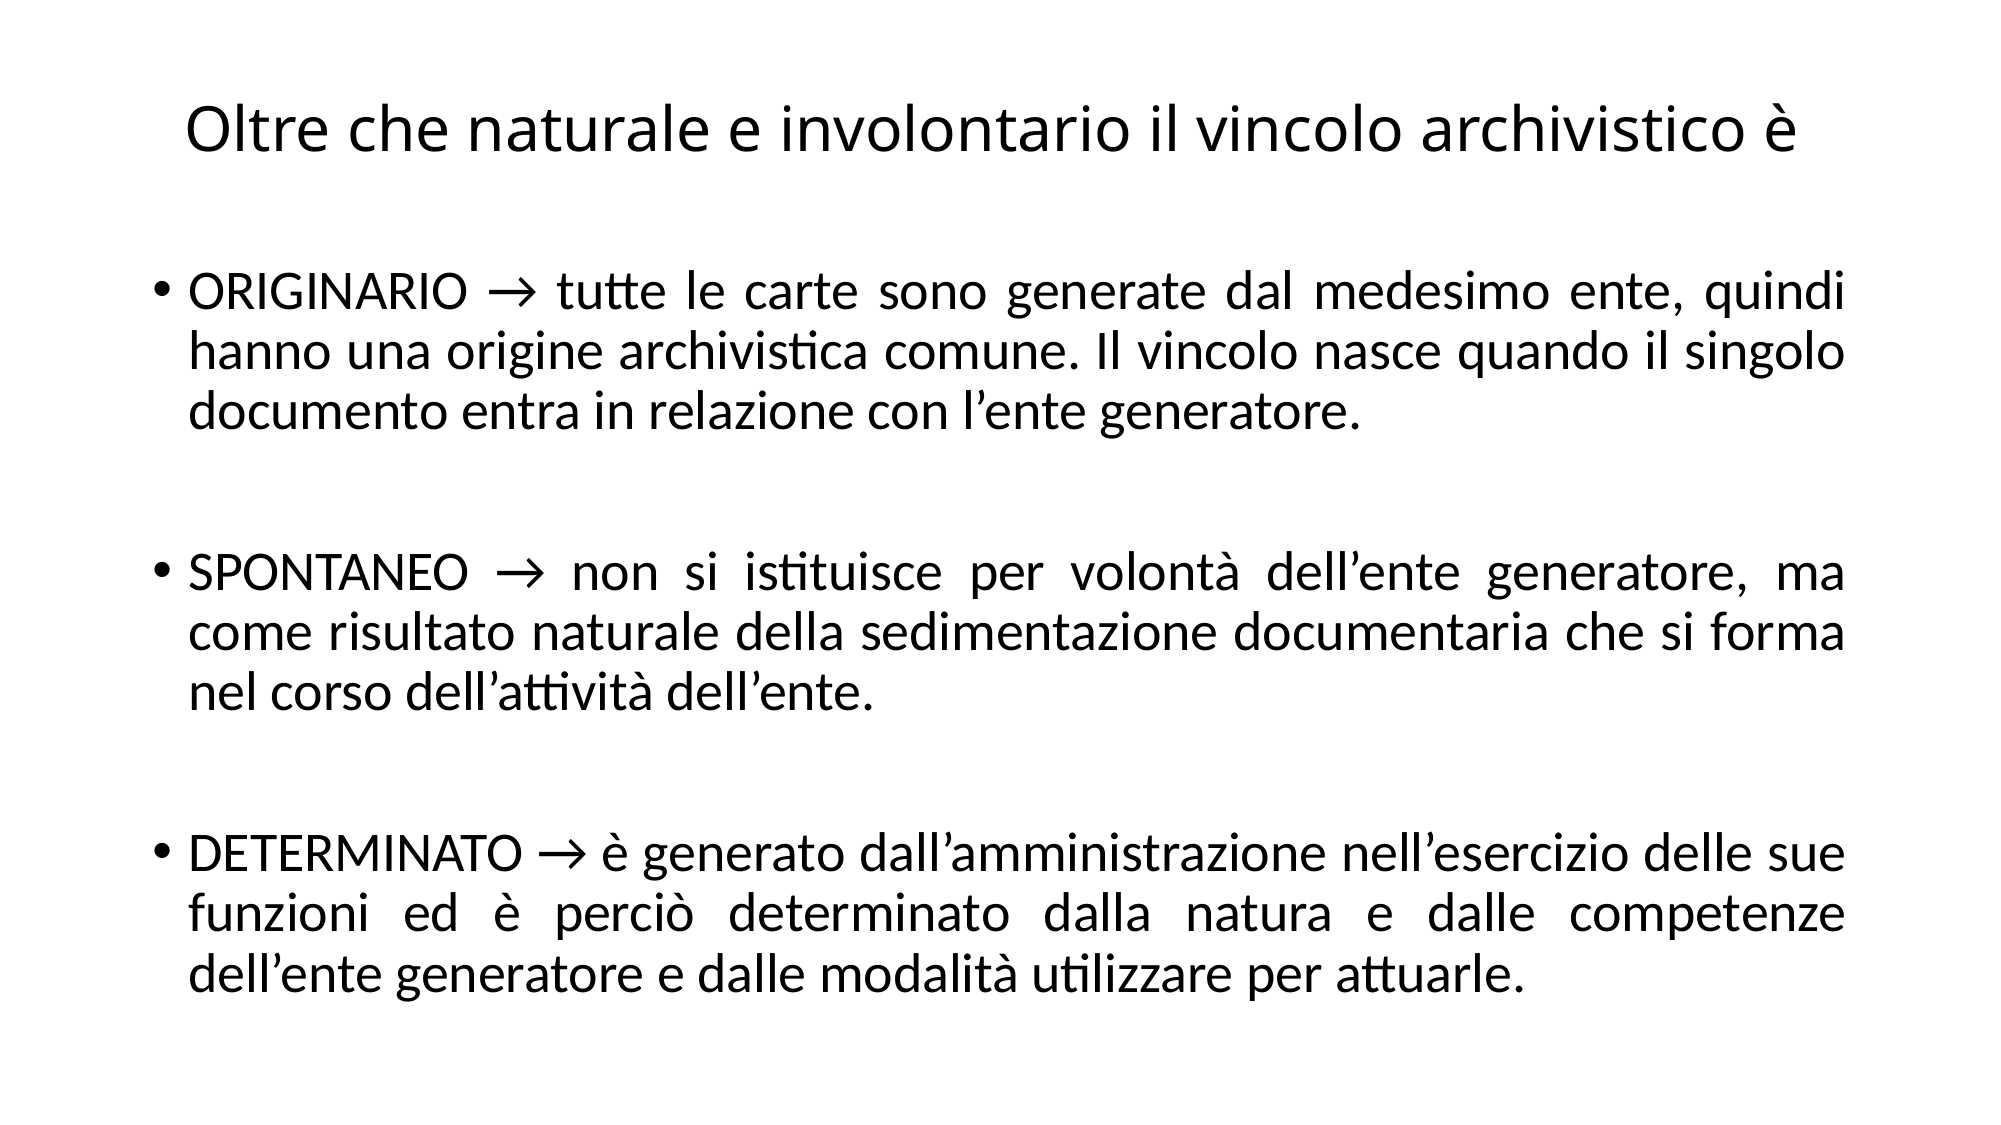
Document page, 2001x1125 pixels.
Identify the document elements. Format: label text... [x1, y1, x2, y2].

list ORIGINARIO → tutte le carte sono generate dal medesimo ente, quindi hanno una origine archivistica comune. Il vincolo nasce quando il singolo documento entra in relazione con l’ente generatore. SPONTANEO → non si istituisce per volontà dell’ente generatore, ma come risultato naturale della sedimentazione documentaria che si forma nel corso dell’attività dell’ente. DETERMINATO → è generato dall’amministrazione nell’esercizio delle sue funzioni ed è perciò determinato dalla natura e dalle competenze dell’ente generatore e dalle modalità utilizzare per attuarle. [137, 253, 1863, 1014]
title Oltre che naturale e involontario il vincolo archivistico è [137, 59, 1863, 253]
